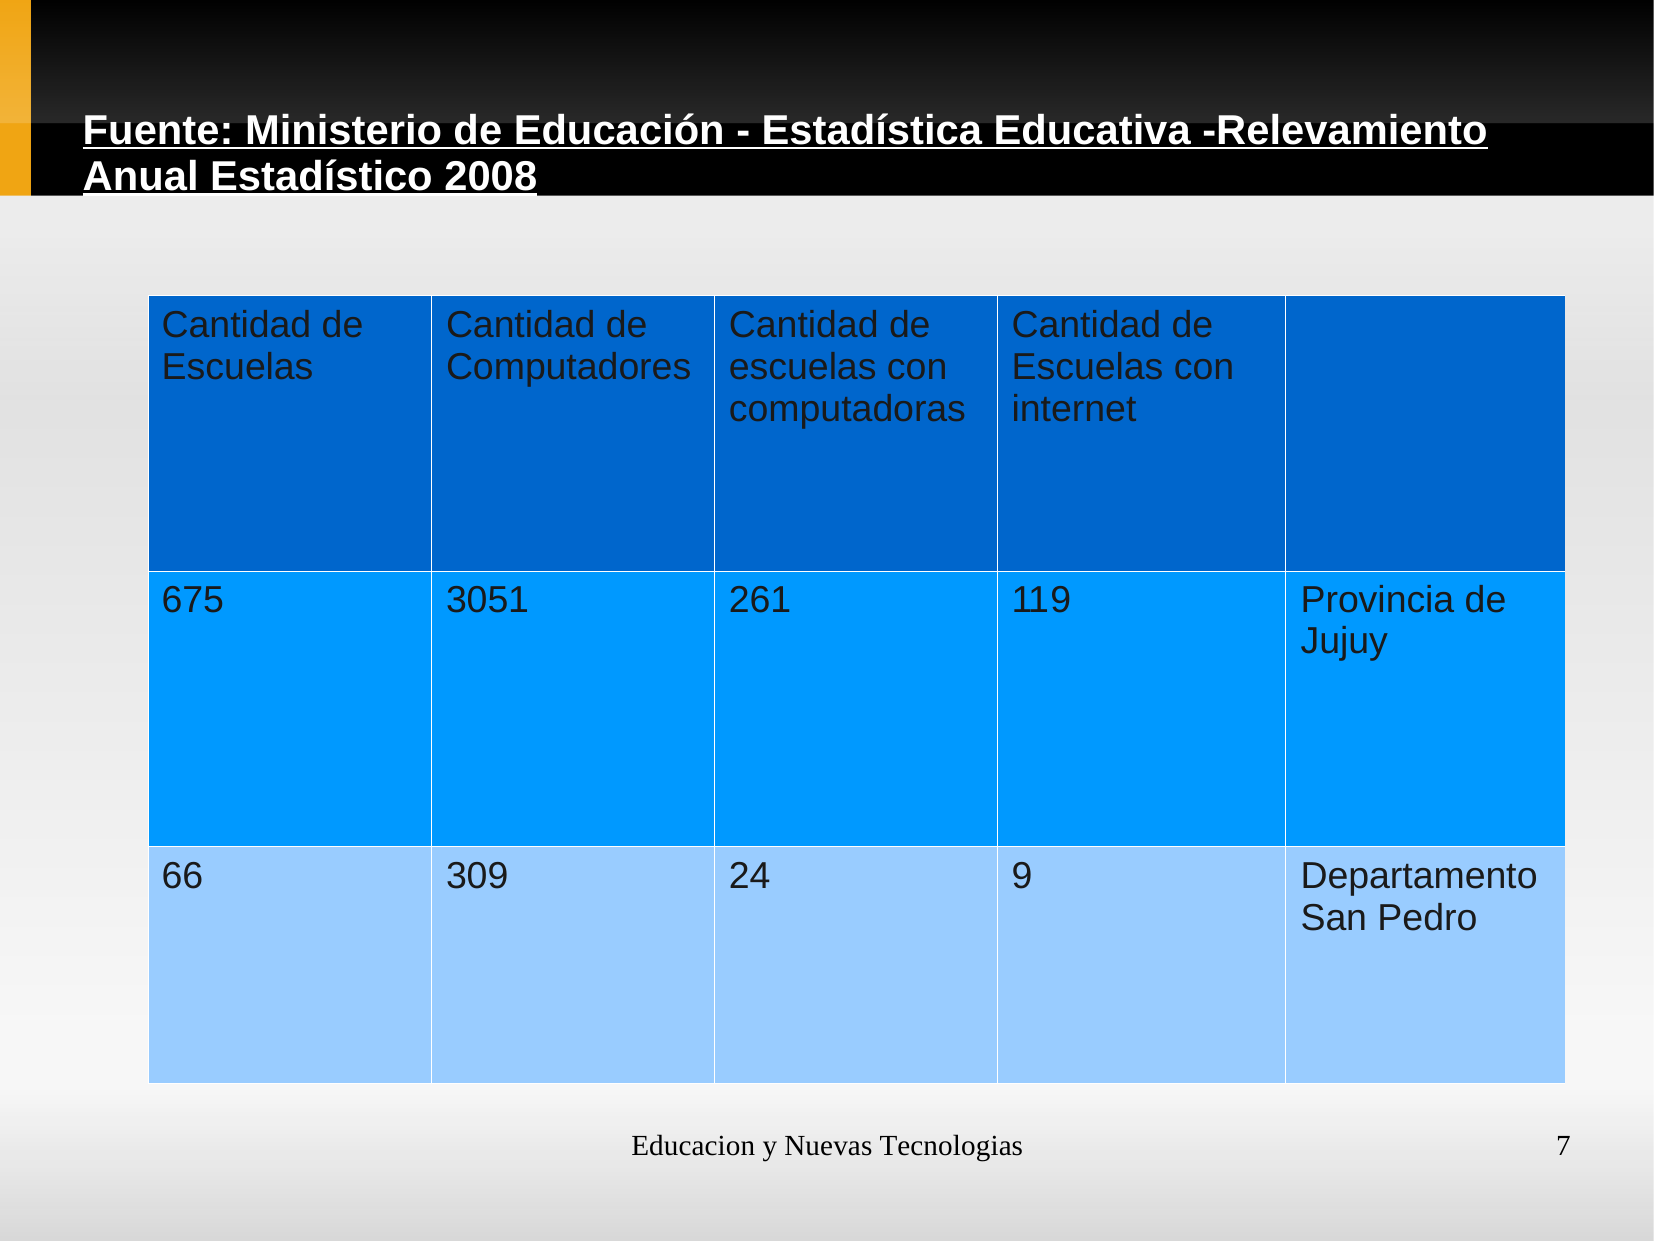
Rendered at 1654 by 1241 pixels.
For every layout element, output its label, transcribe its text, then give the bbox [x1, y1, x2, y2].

title Fuente: Ministerio de Educación - Estadística Educativa -Relevamiento Anual Estadístico 2008 [82, 49, 1571, 257]
picture [0, 0, 1654, 1241]
